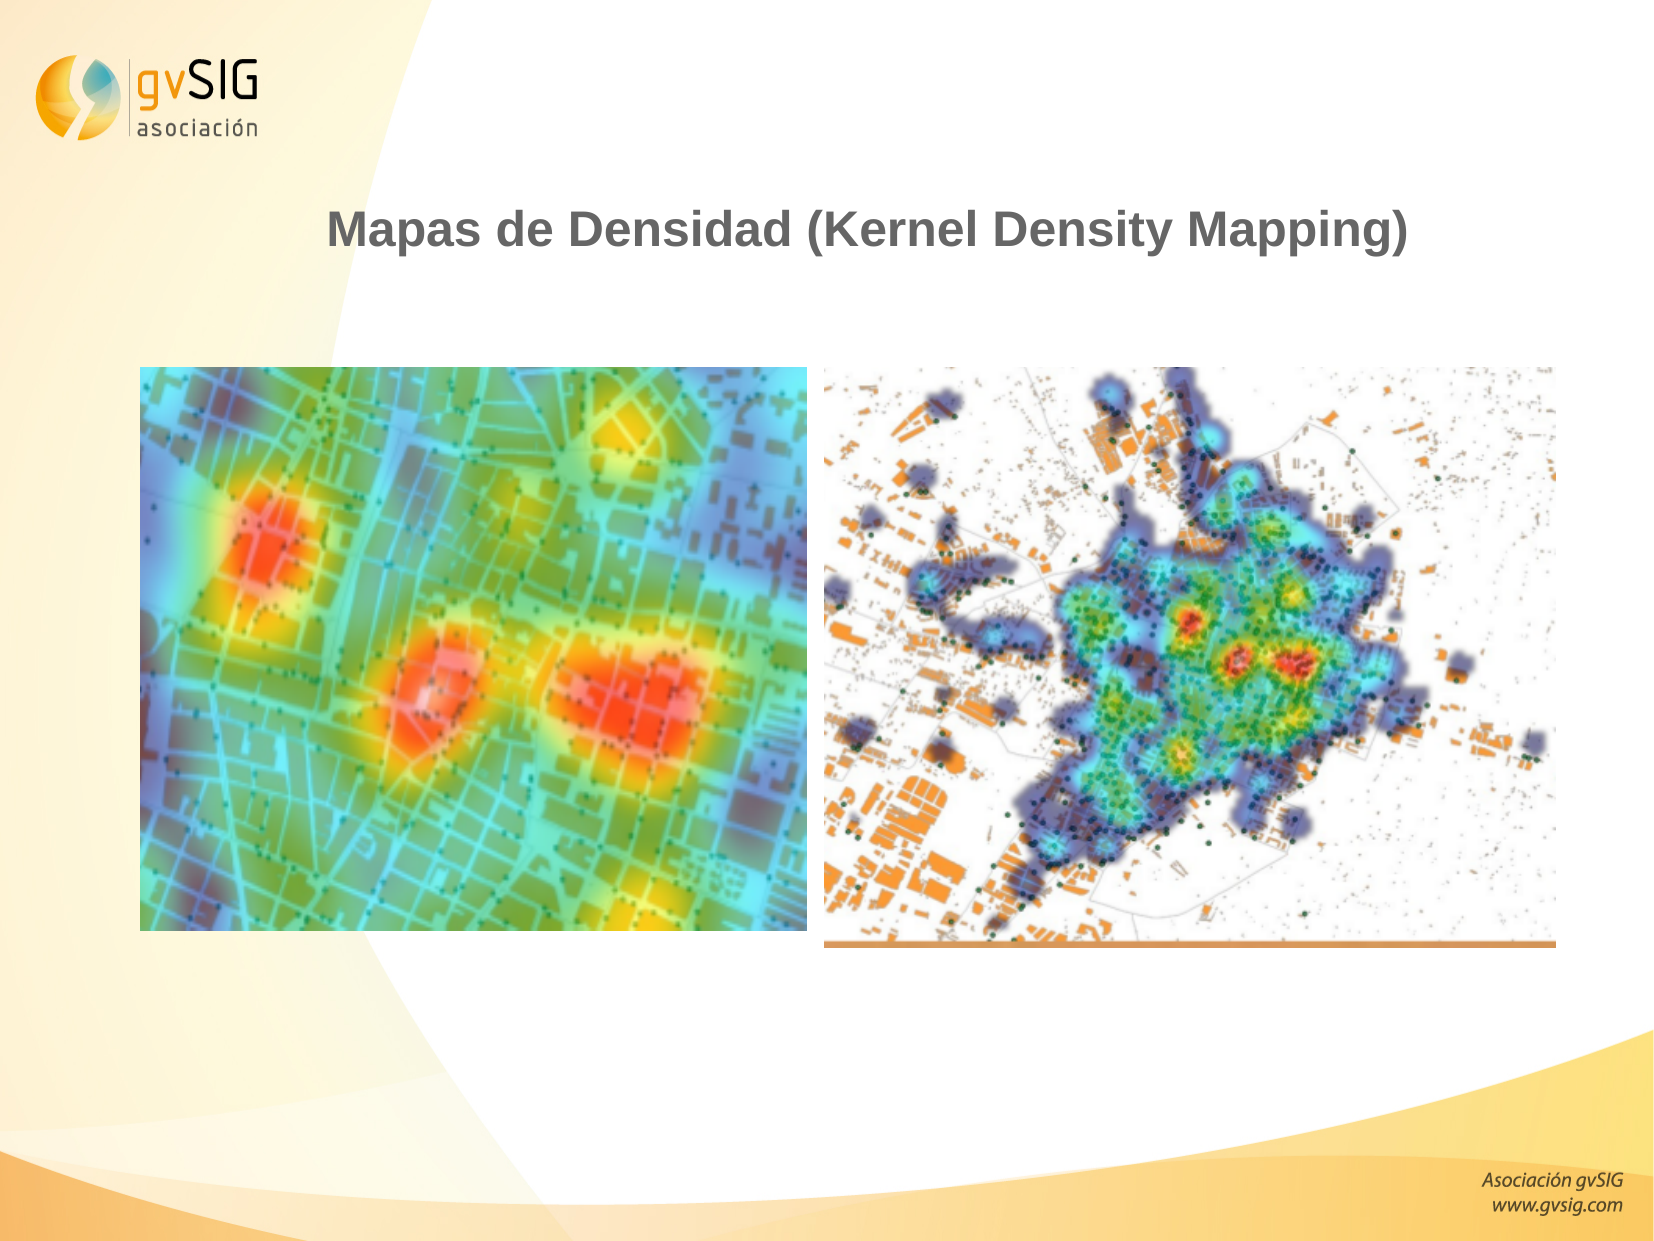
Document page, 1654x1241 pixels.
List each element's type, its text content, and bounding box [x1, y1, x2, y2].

picture [0, 0, 1654, 1241]
text_box Mapas de Densidad (Kernel Density Mapping) [311, 193, 1425, 265]
